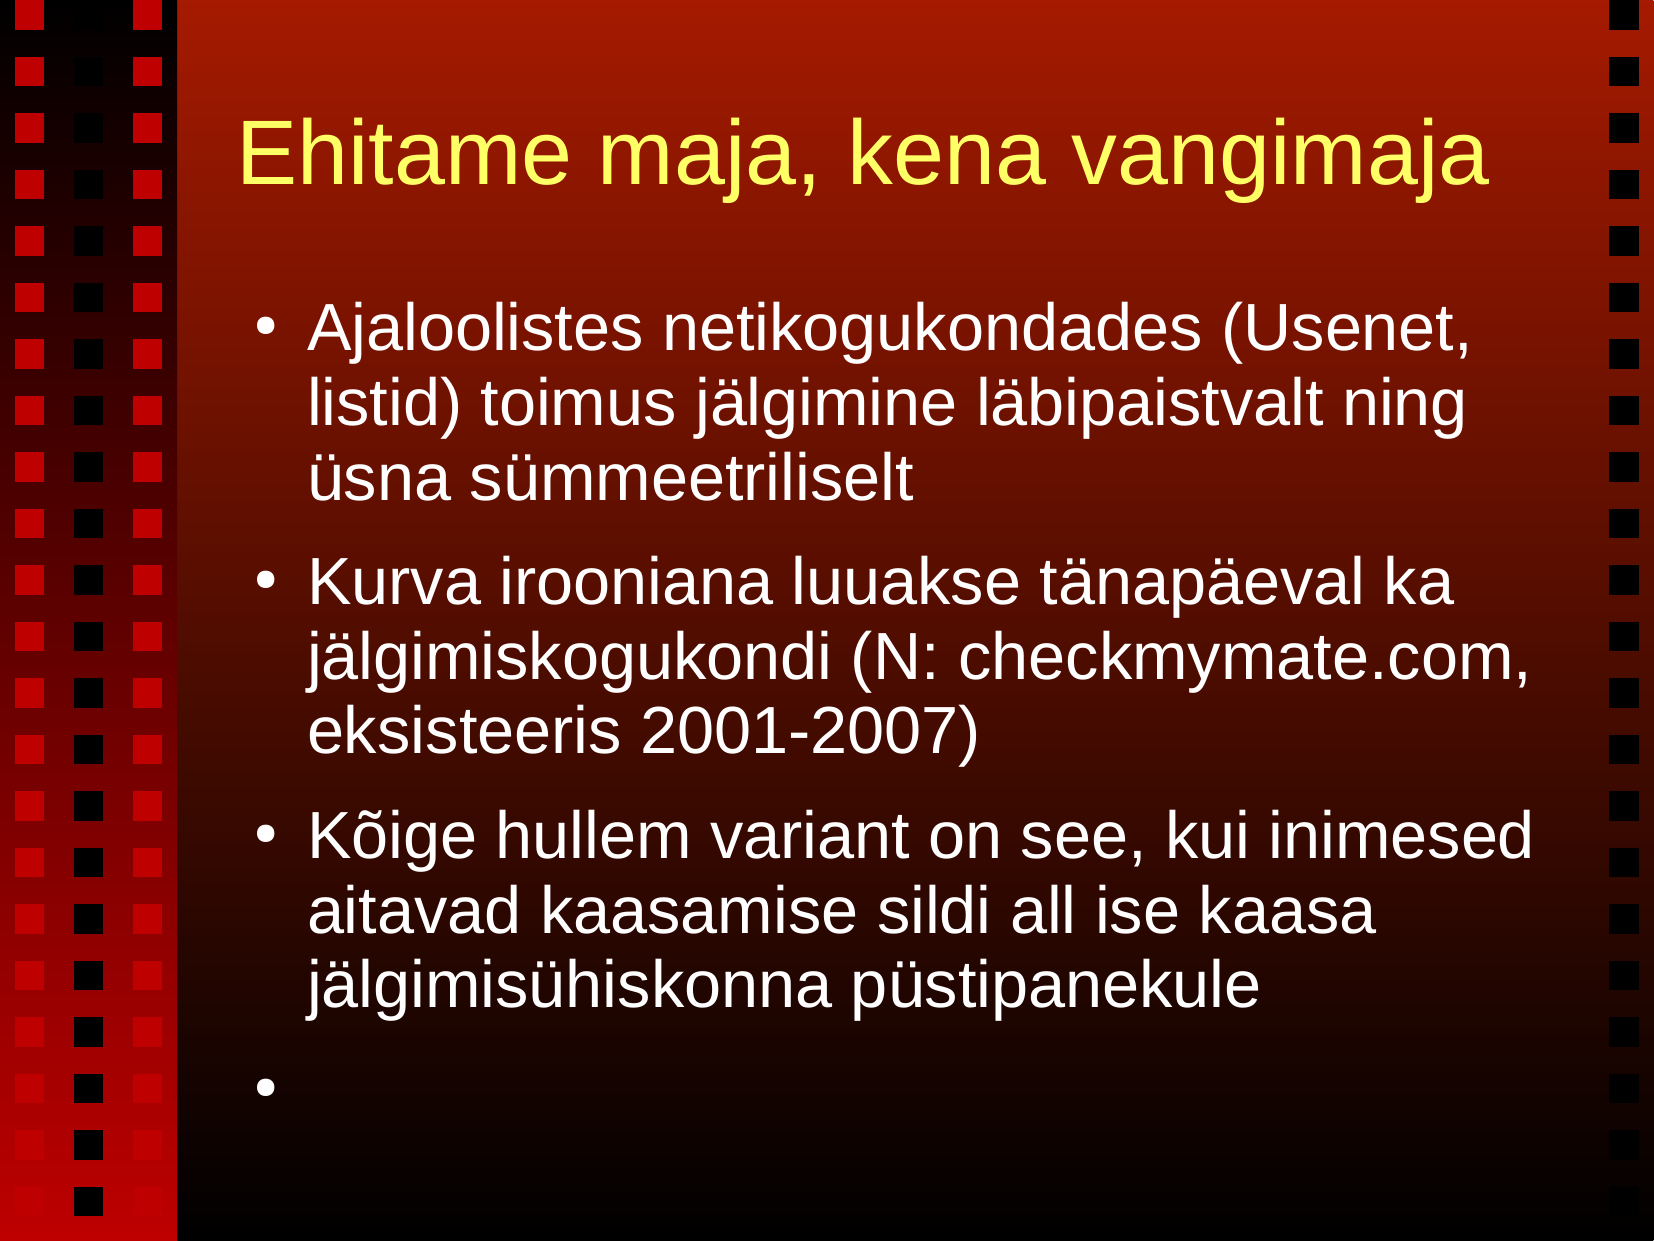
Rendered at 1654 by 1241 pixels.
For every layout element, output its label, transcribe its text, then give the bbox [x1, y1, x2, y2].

list Ajaloolistes netikogukondades (Usenet, listid) toimus jälgimine läbipaistvalt ning üsna sümmeetriliselt Kurva irooniana luuakse tänapäeval ka jälgimiskogukondi (N: checkmymate.com, eksisteeris 2001-2007) Kõige hullem variant on see, kui inimesed aitavad kaasamise sildi all ise kaasa jälgimisühiskonna püstipanekule [236, 290, 1571, 1127]
title Ehitame maja, kena vangimaja [236, 49, 1571, 257]
